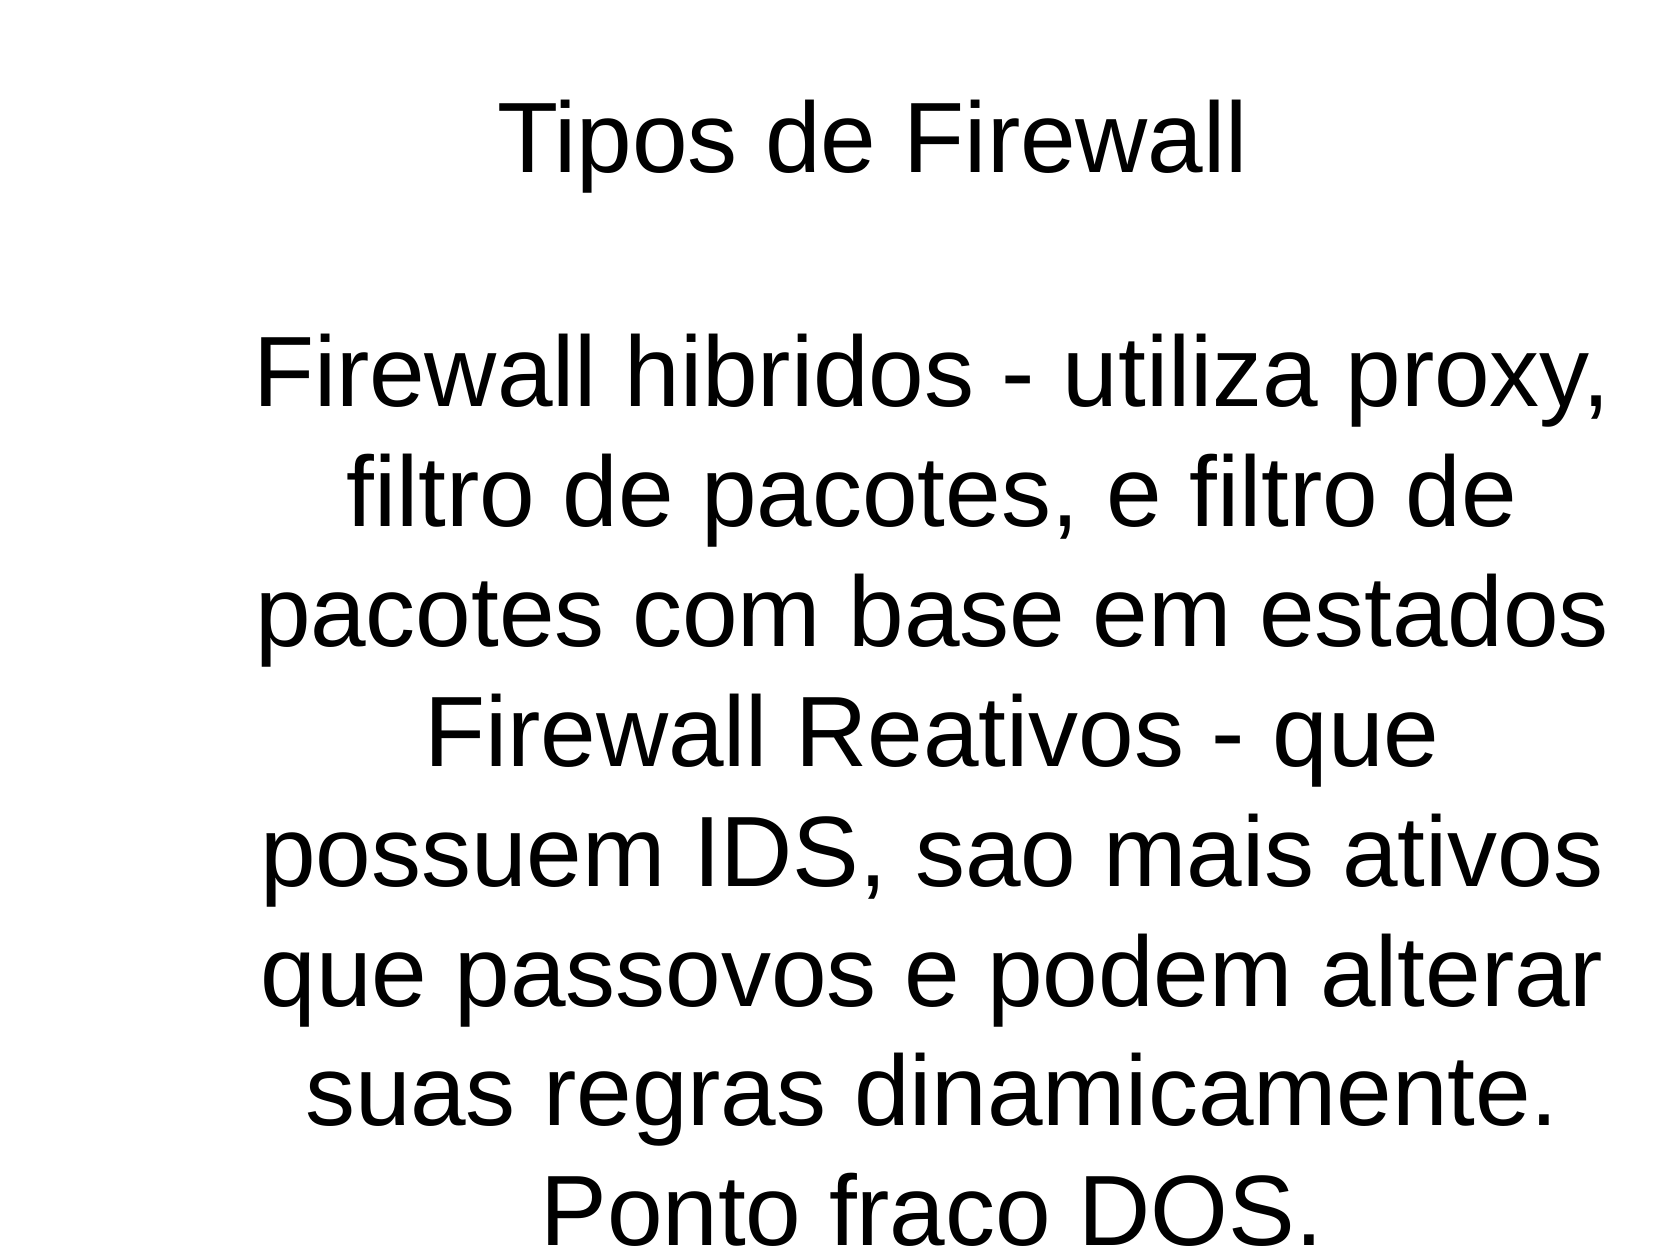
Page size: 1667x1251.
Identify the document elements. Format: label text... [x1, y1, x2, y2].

title Tipos de Firewall [183, 66, 1563, 279]
title Firewall hibridos - utiliza proxy, filtro de pacotes, e filtro de pacotes com base em estados Firewall Reativos - que possuem IDS, sao mais ativos que passovos e podem alterar suas regras dinamicamente. Ponto fraco DOS. [233, 300, 1632, 1250]
